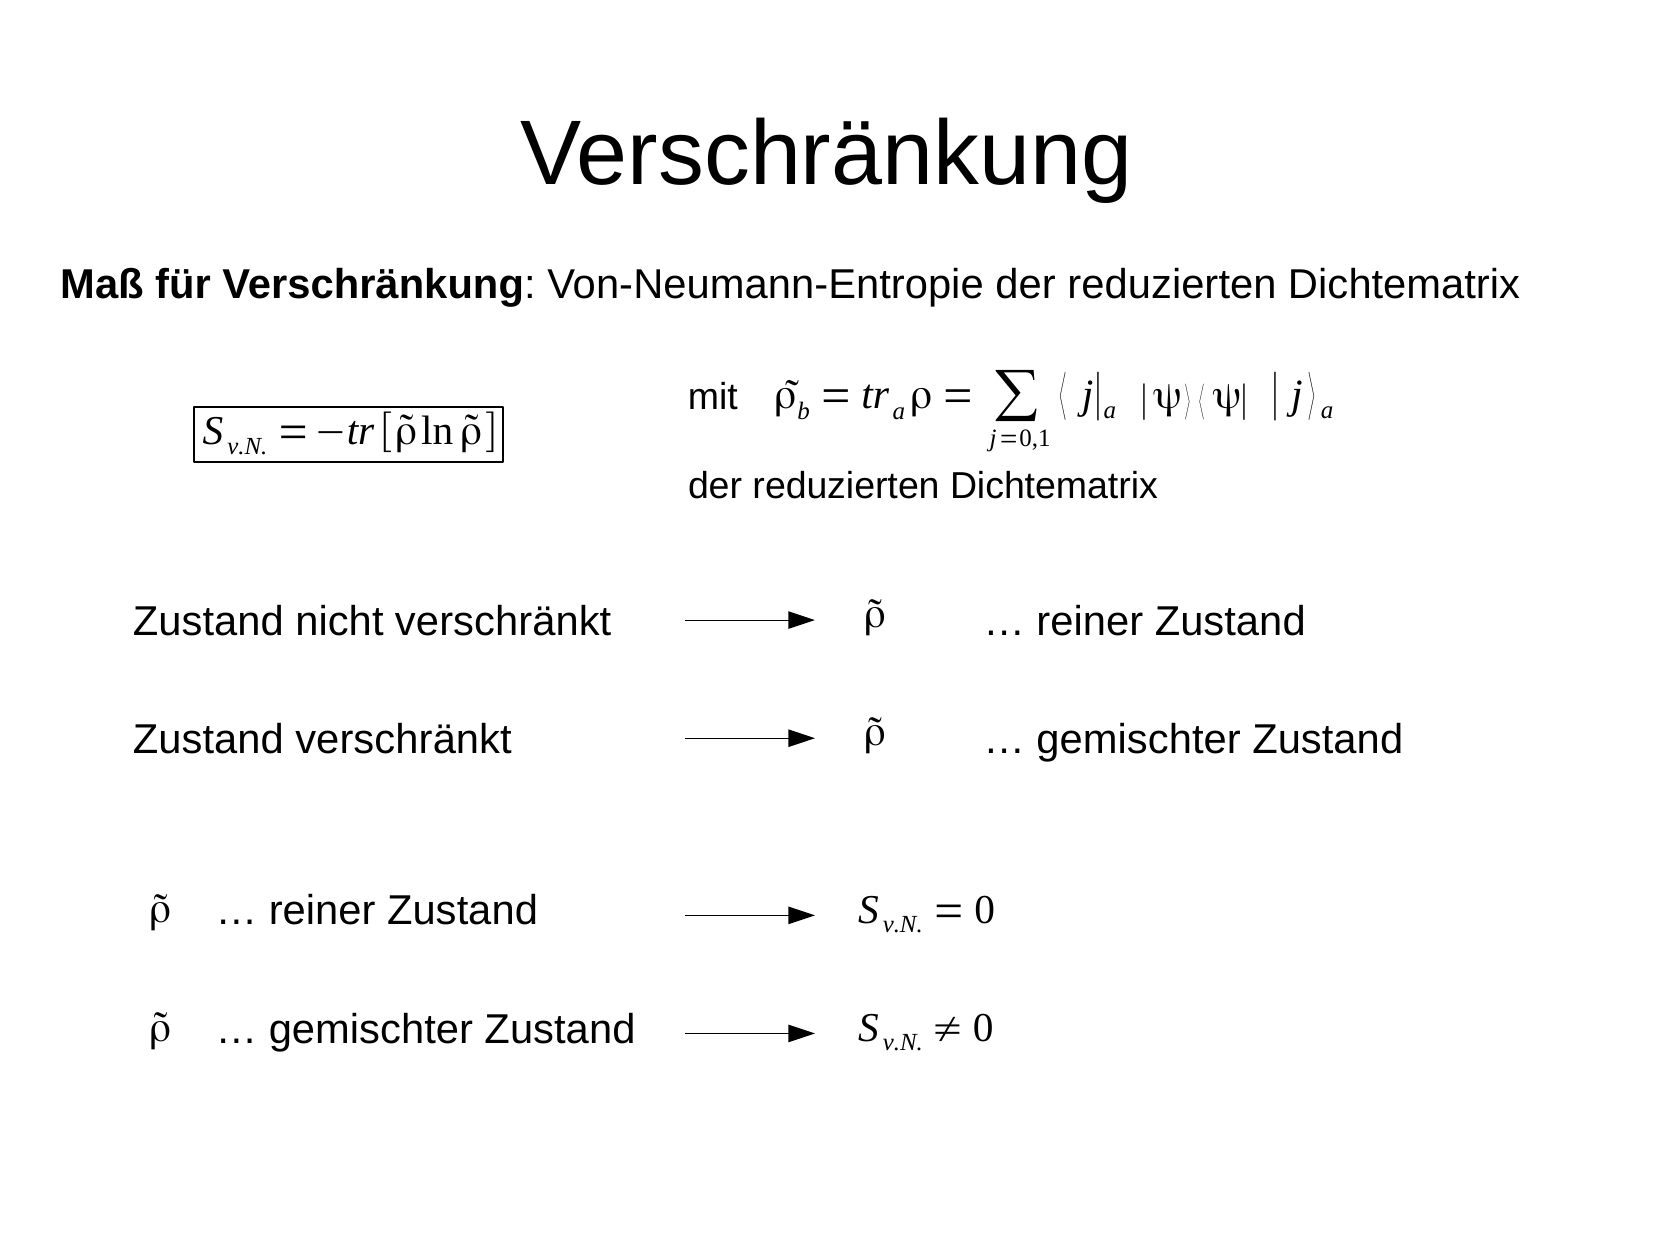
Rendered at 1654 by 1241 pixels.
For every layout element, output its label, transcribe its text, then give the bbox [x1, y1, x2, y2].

text_box … gemischter Zustand [933, 708, 1419, 772]
chart [142, 891, 178, 934]
text_box Maß für Verschränkung: Von-Neumann-Entropie der reduzierten Dichtematrix [10, 253, 1536, 316]
chart [857, 596, 892, 639]
text_box Zustand nicht verschränkt [82, 590, 627, 654]
chart [767, 366, 1340, 453]
title Verschränkung [82, 49, 1571, 257]
text_box der reduzierten Dichtematrix [673, 456, 1173, 514]
text_box … reiner Zustand [165, 879, 554, 943]
chart [194, 408, 502, 461]
chart [850, 1004, 1000, 1058]
chart [142, 1009, 178, 1052]
chart [850, 886, 1002, 940]
text_box mit [673, 368, 753, 426]
text_box … gemischter Zustand [165, 998, 651, 1061]
text_box Zustand verschränkt [82, 708, 527, 772]
chart [857, 714, 892, 757]
text_box … reiner Zustand [933, 590, 1321, 654]
